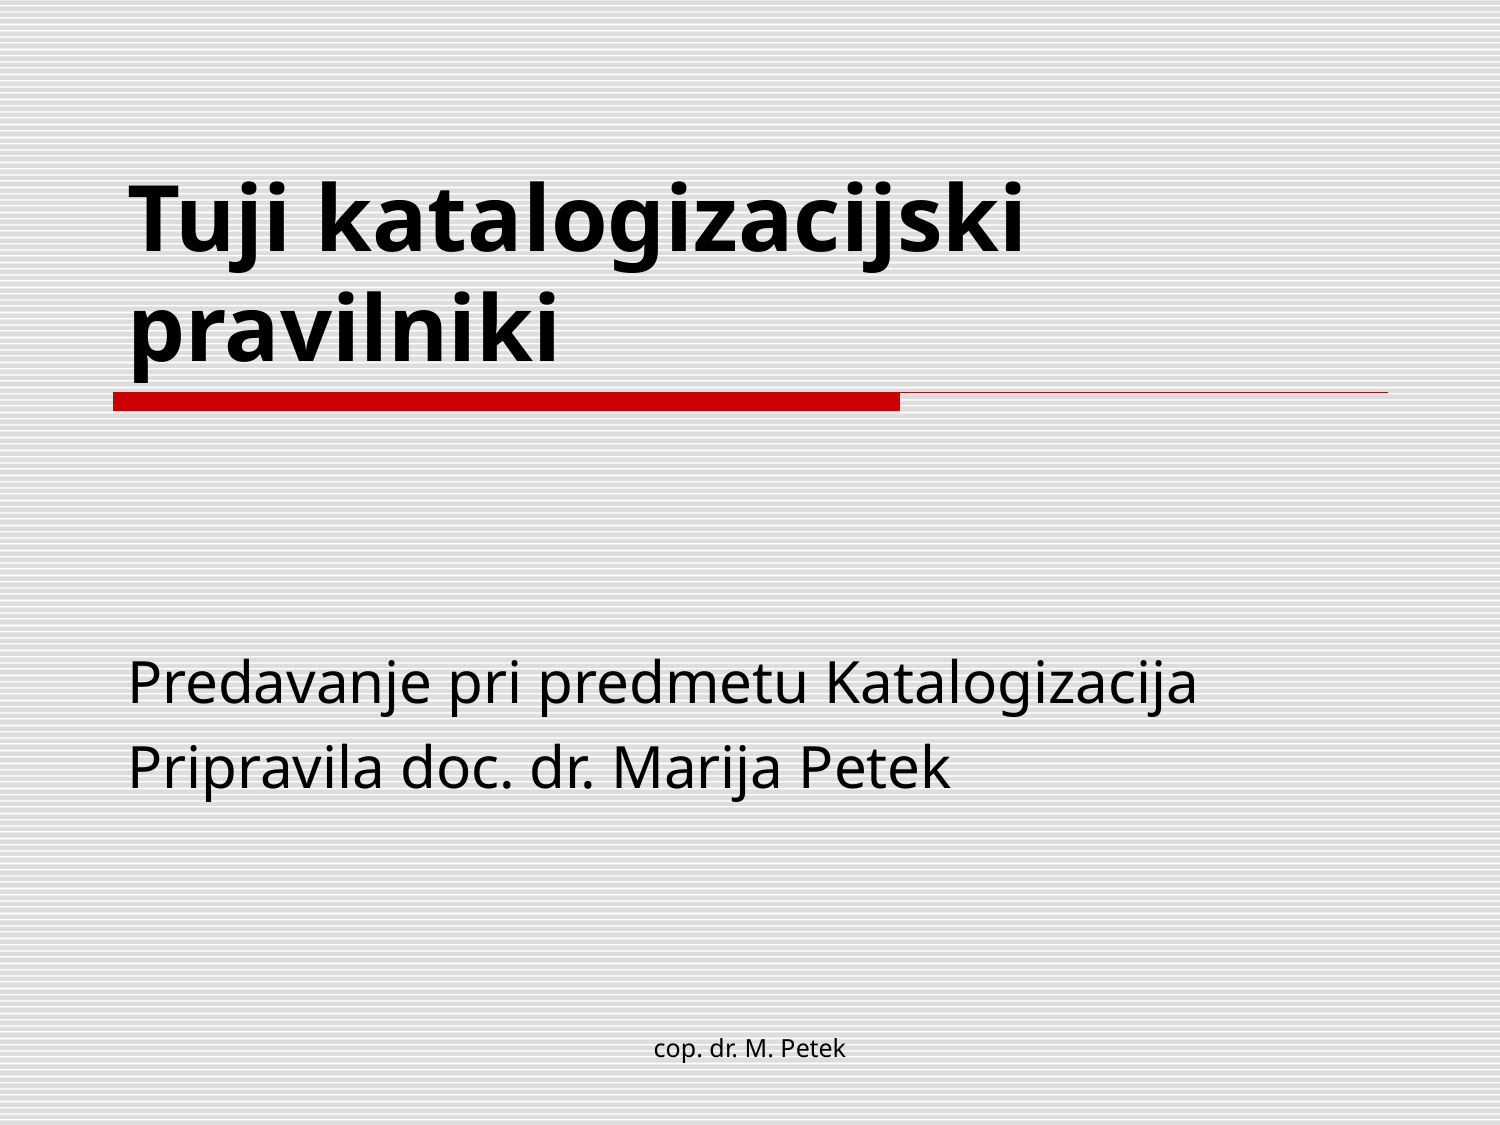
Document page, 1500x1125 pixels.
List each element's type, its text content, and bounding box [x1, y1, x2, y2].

subtitle Predavanje pri predmetu Katalogizacija Pripravila doc. dr. Marija Petek [112, 637, 1424, 926]
picture [0, 0, 1500, 1125]
title Tuji katalogizacijski pravilniki [112, 162, 1388, 388]
